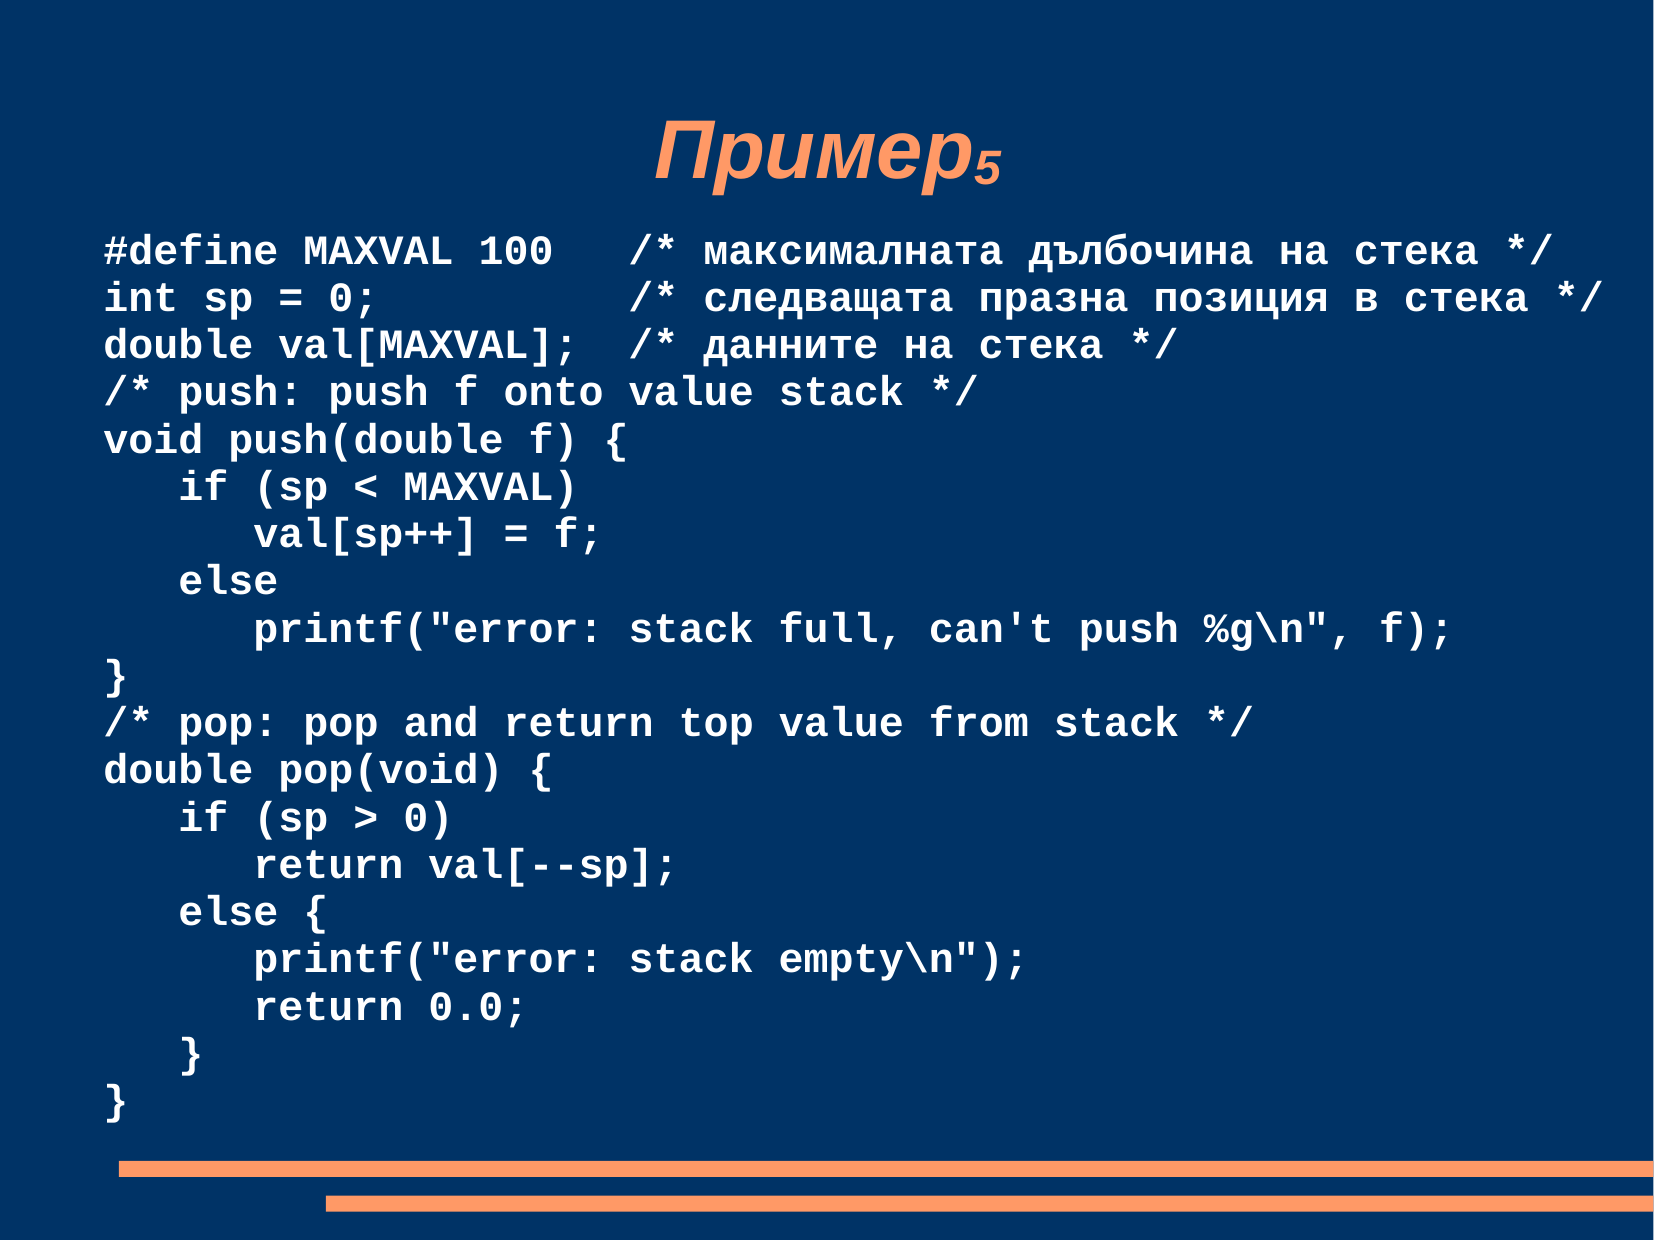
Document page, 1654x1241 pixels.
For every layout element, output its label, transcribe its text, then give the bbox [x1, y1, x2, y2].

text_box #define MAXVAL 100 /* максималната дълбочина на стека */ int sp = 0; /* следващата празна позиция в стека */ double val[MAXVAL]; /* данните на стека */ /* push: push f onto value stack */ void push(double f) { if (sp < MAXVAL) val[sp++] = f; else printf("error: stack full, can't push %g\n", f); } /* pop: pop and return top value from stack */ double pop(void) { if (sp > 0) return val[--sp]; else { printf("error: stack empty\n"); return 0.0; } } [88, 222, 1625, 1145]
title Пример5 [121, 46, 1534, 222]
